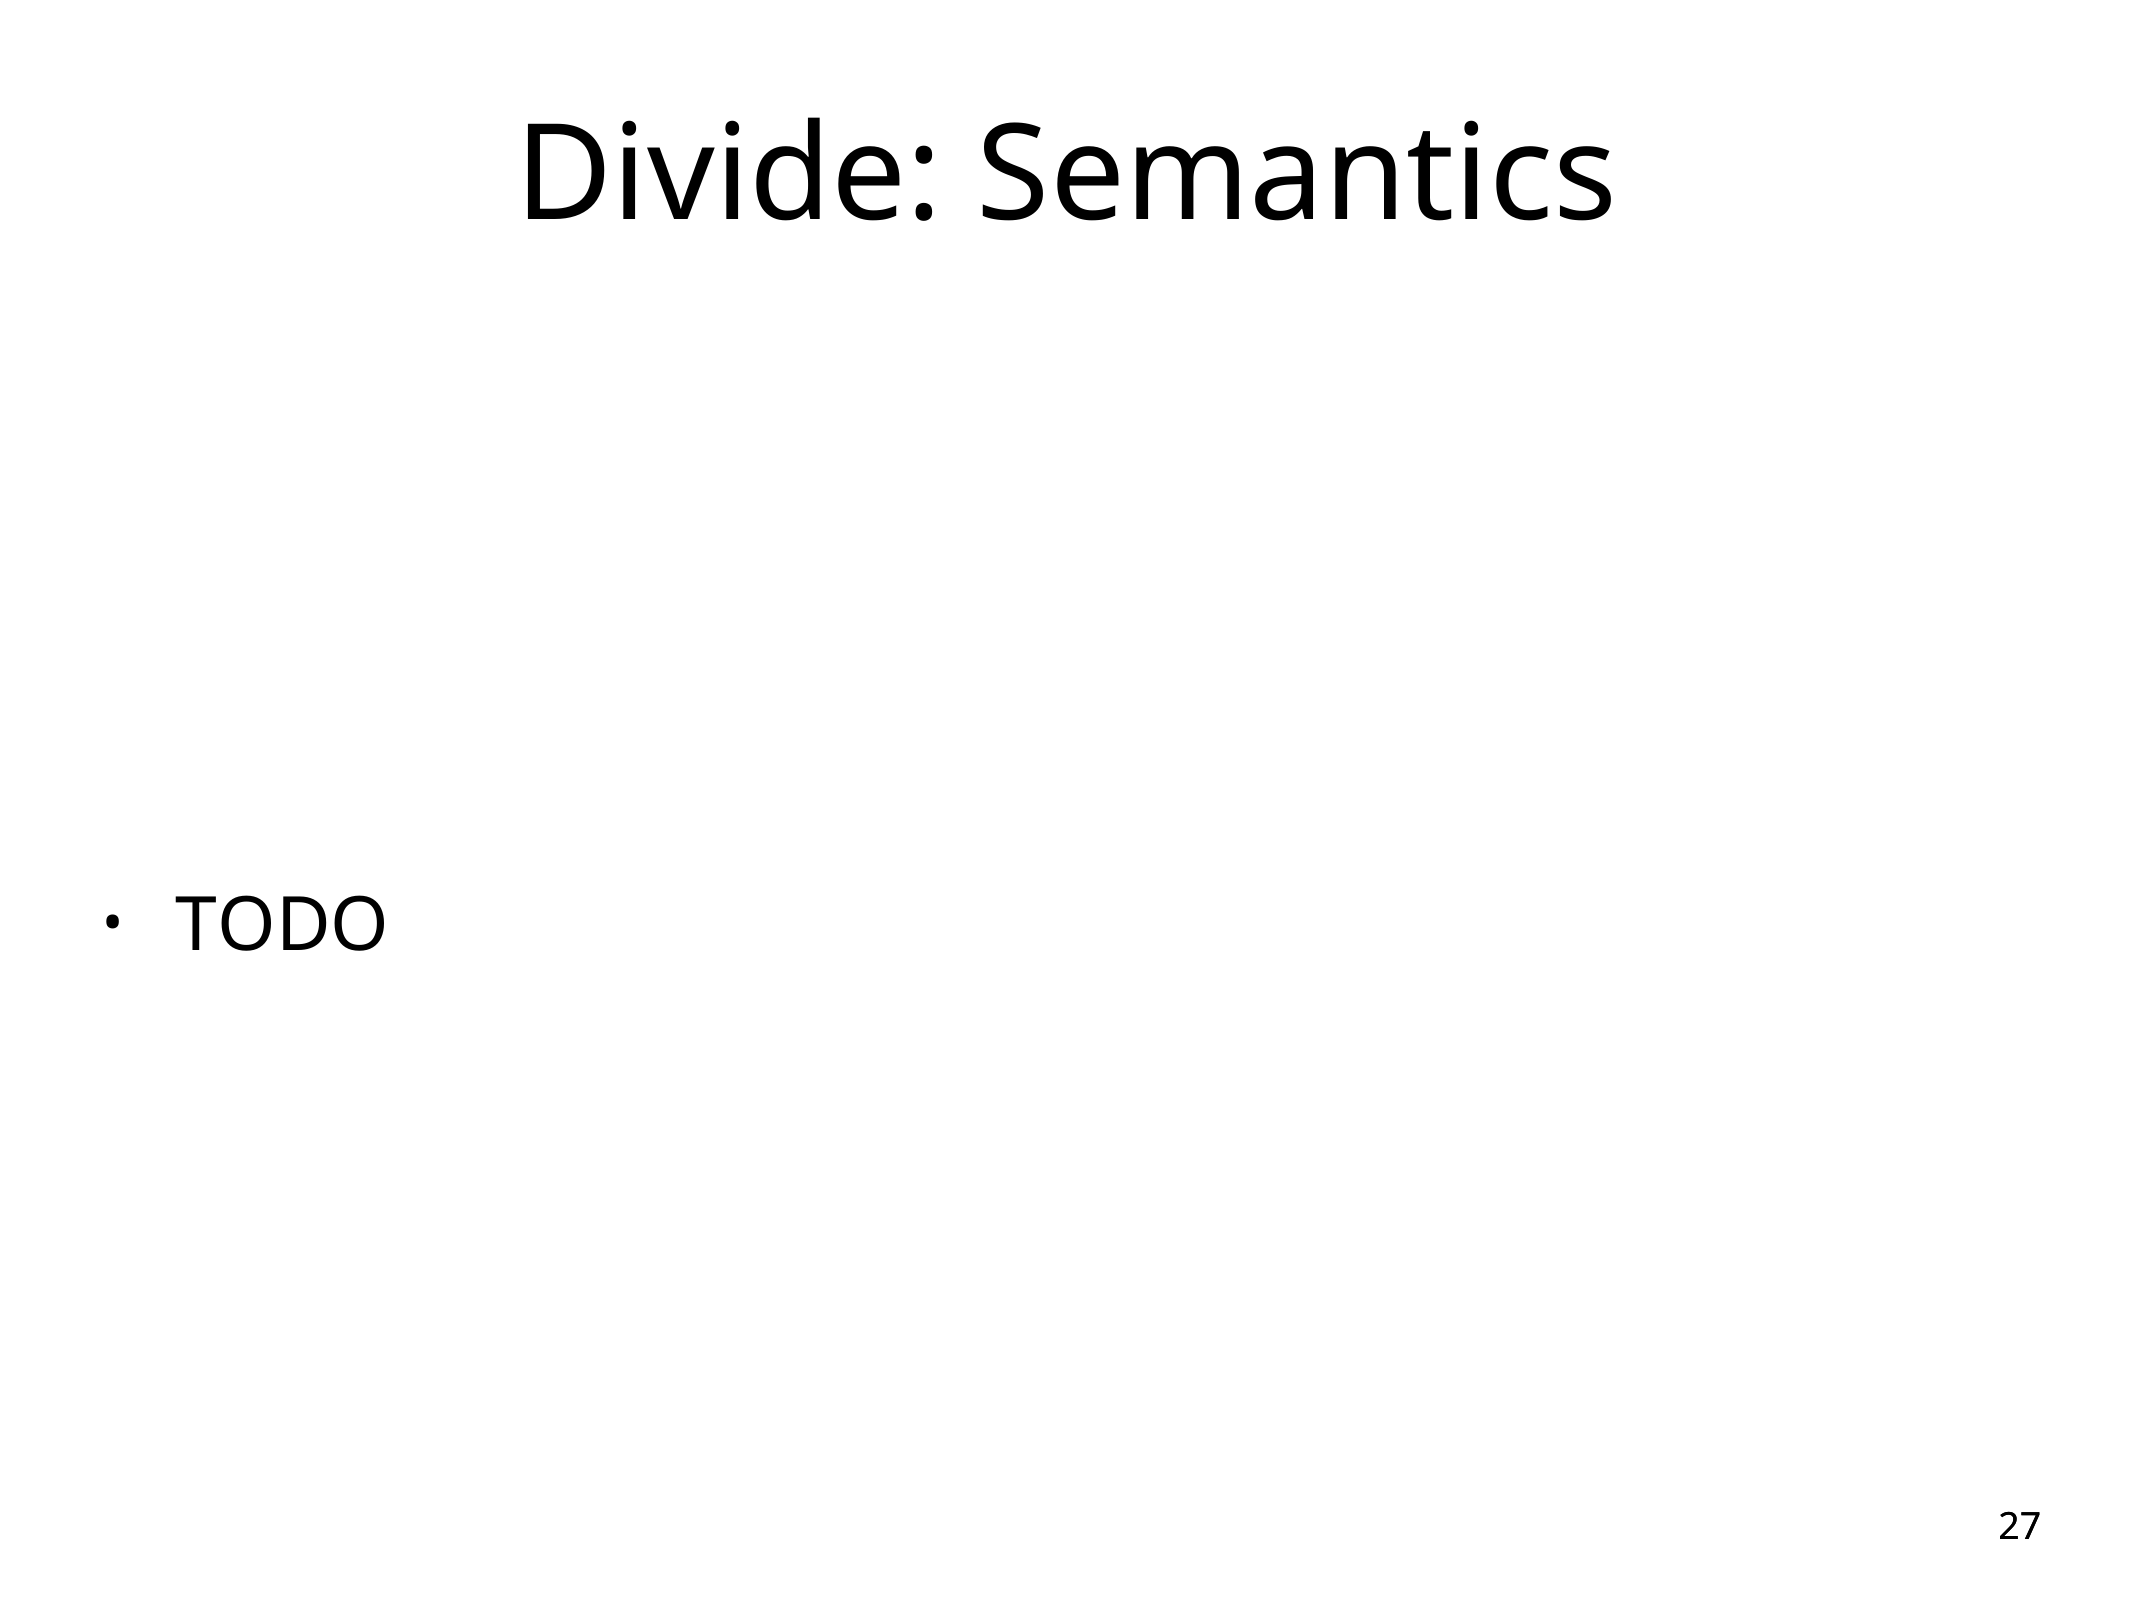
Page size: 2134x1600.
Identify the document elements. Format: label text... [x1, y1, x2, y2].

list TODO [94, 332, 2039, 1509]
text_box <number> [1985, 1493, 2055, 1557]
title Divide: Semantics [156, 72, 1978, 261]
